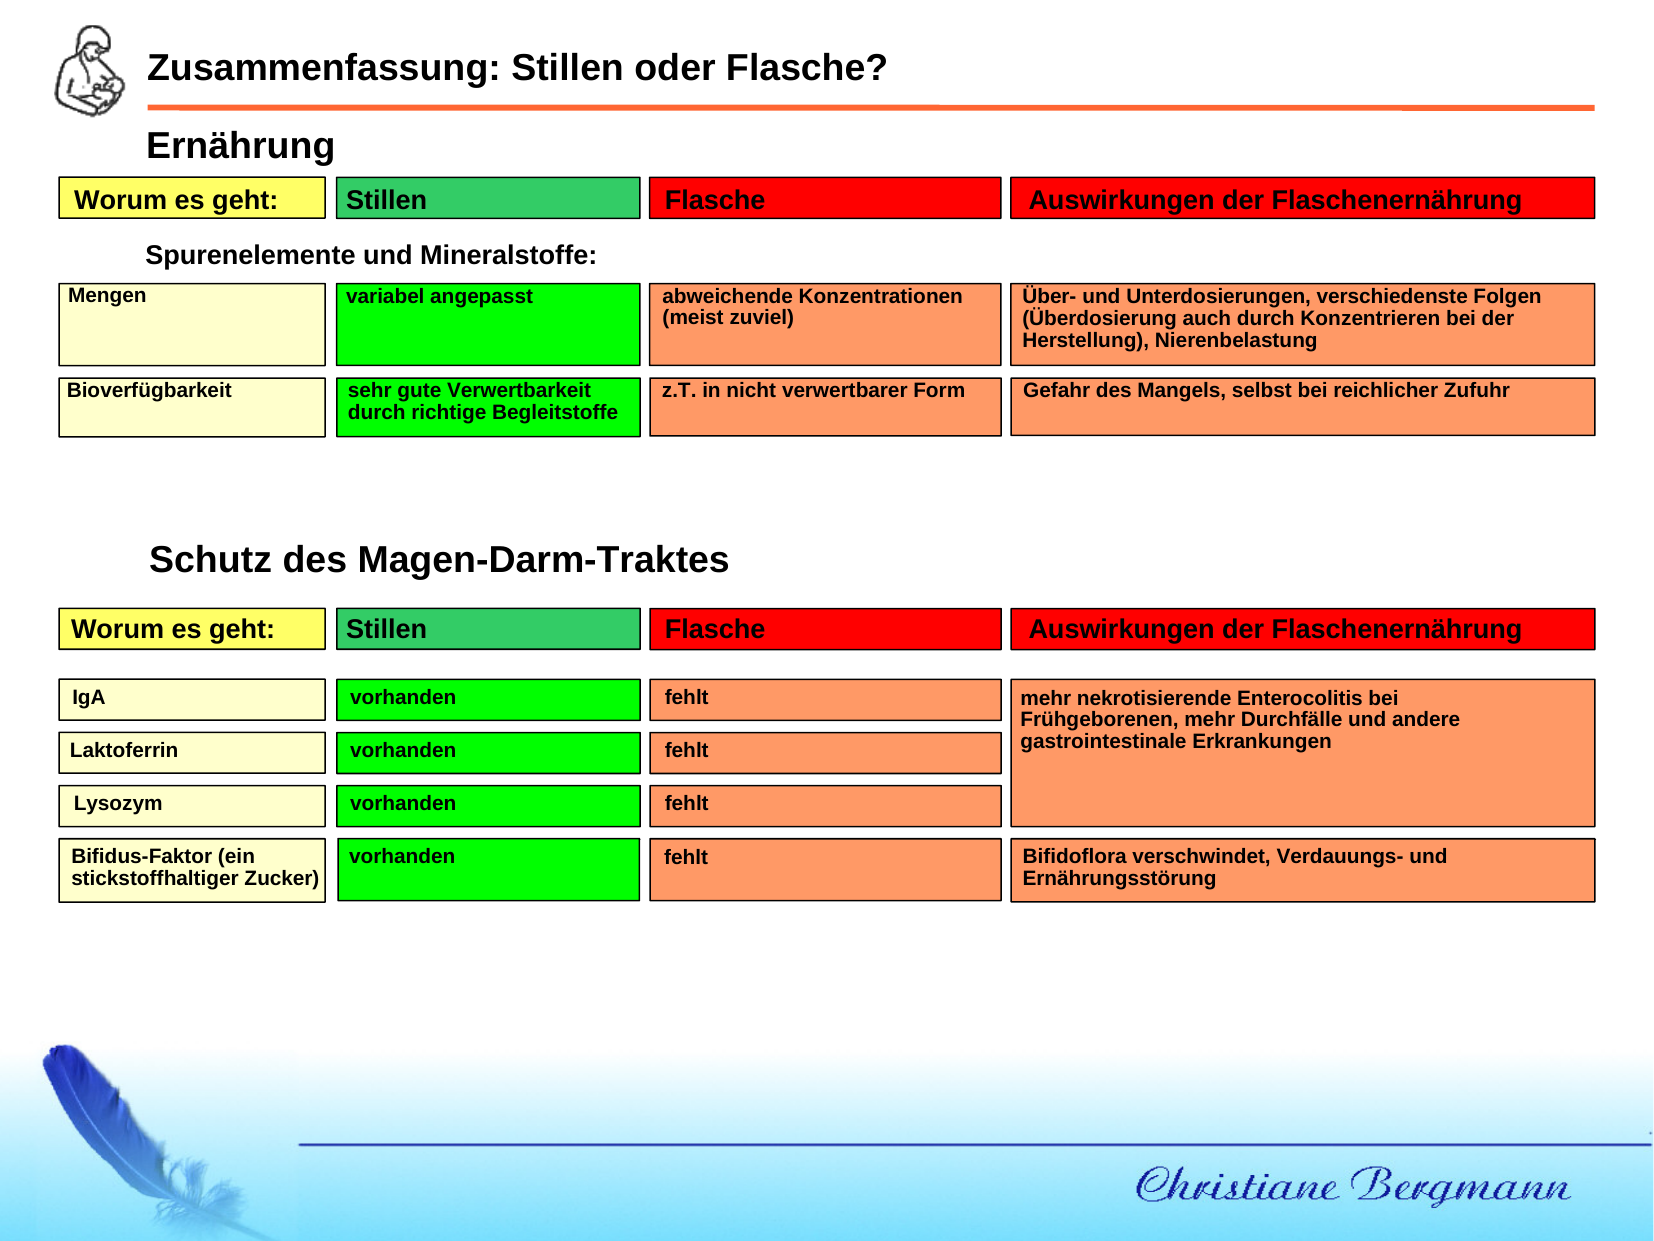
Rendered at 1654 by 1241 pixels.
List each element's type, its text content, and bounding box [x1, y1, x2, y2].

text_box Mengen [53, 277, 162, 315]
text_box [1011, 679, 1595, 827]
text_box Gefahr des Mangels, selbst bei reichlicher Zufuhr [1008, 373, 1526, 410]
text_box [338, 838, 640, 901]
text_box [1538, 608, 1595, 650]
text_box [650, 838, 1002, 901]
text_box [650, 679, 1002, 721]
text_box fehlt [650, 732, 724, 770]
text_box [59, 283, 326, 366]
text_box vorhanden [335, 785, 472, 823]
text_box fehlt [650, 679, 724, 717]
text_box fehlt [643, 840, 792, 877]
picture [0, 1033, 1654, 1241]
text_box mehr nekrotisierende Enterocolitis bei Frühgeborenen, mehr Durchfälle und andere gastrointestinale Erkrankungen [1005, 680, 1566, 761]
text_box [1011, 838, 1595, 902]
text_box [59, 898, 326, 903]
text_box Über- und Unterdosierungen, verschiedenste Folgen (Überdosierung auch durch Konzentrieren bei der Herstellung), Nierenbelastung [1007, 279, 1566, 360]
text_box [336, 785, 641, 827]
picture [54, 24, 130, 119]
text_box vorhanden [335, 732, 472, 770]
text_box fehlt [650, 785, 724, 823]
text_box Bifidoflora verschwindet, Verdauungs- und Ernährungsstörung [1008, 838, 1512, 898]
text_box Bioverfügbarkeit [52, 373, 248, 410]
text_box Schutz des Magen-Darm-Traktes [134, 533, 1004, 588]
text_box [59, 378, 326, 437]
text_box [336, 283, 640, 366]
text_box Laktoferrin [55, 732, 194, 770]
text_box Bifidus-Faktor (ein stickstoffhaltiger Zucker) [56, 838, 355, 898]
text_box sehr gute Verwertbarkeit durch richtige Begleitstoffe [333, 373, 639, 432]
text_box [336, 679, 641, 721]
text_box variabel angepasst [331, 278, 549, 316]
text_box [59, 785, 326, 827]
text_box Lysozym [59, 785, 213, 823]
text_box [336, 732, 641, 774]
text_box [650, 785, 1002, 827]
text_box Worum es geht: Stillen Flasche Auswirkungen der Flaschenernährung [48, 608, 1538, 652]
text_box [649, 337, 1001, 366]
text_box [59, 732, 326, 774]
text_box [59, 679, 326, 721]
text_box abweichende Konzentrationen (meist zuviel) [647, 278, 1004, 337]
text_box Zusammenfassung: Stillen oder Flasche? [132, 41, 1591, 96]
text_box vorhanden [335, 679, 472, 717]
text_box [1011, 378, 1595, 436]
text_box [1538, 177, 1595, 219]
text_box [650, 732, 1002, 774]
text_box z.T. in nicht verwertbarer Form [647, 373, 981, 410]
text_box [1010, 283, 1595, 366]
text_box Worum es geht: Stillen Flasche Auswirkungen der Flaschenernährung [48, 171, 1538, 226]
text_box Ernährung [131, 120, 351, 171]
text_box [650, 378, 1002, 436]
text_box [336, 378, 641, 437]
text_box Spurenelemente und Mineralstoffe: [130, 234, 671, 278]
text_box vorhanden [334, 838, 471, 876]
text_box IgA [57, 679, 154, 717]
